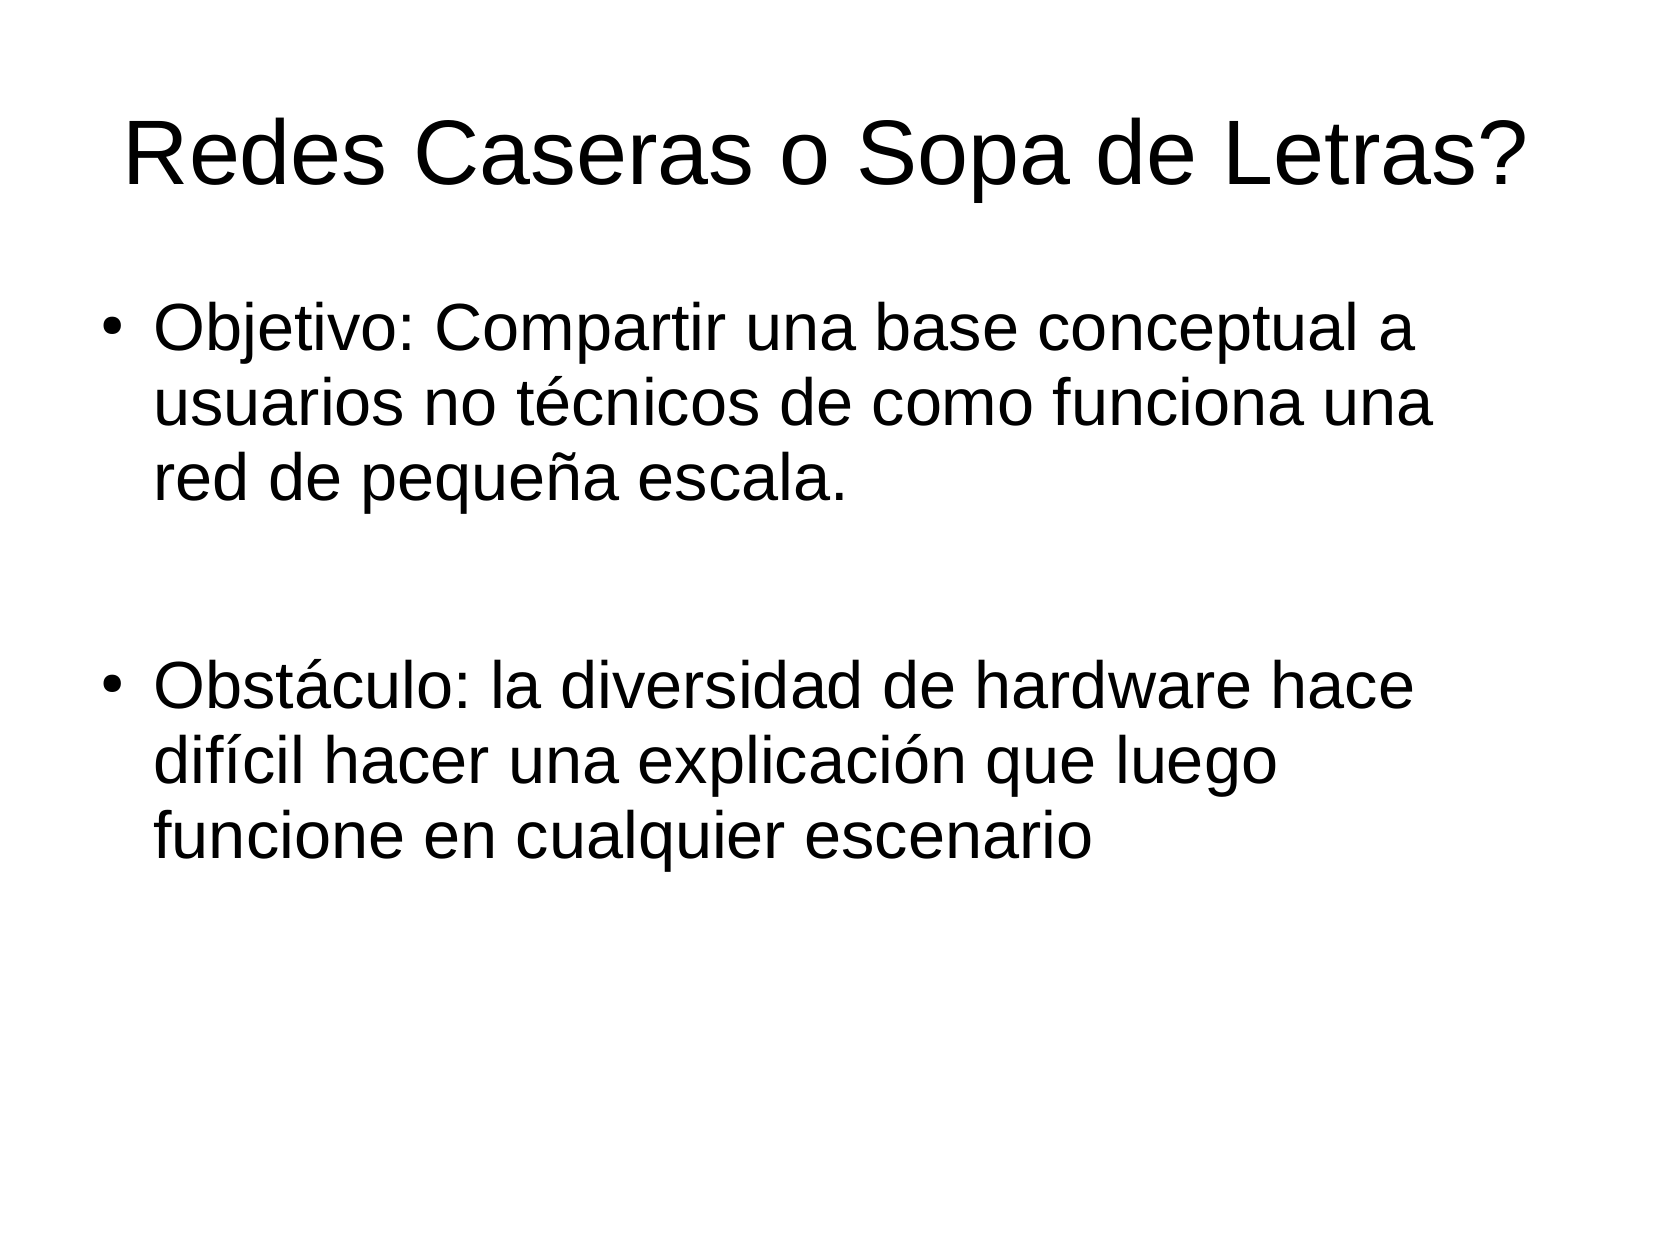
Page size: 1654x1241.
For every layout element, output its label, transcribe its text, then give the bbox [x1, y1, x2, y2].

title Redes Caseras o Sopa de Letras? [82, 49, 1571, 257]
list Objetivo: Compartir una base conceptual a usuarios no técnicos de como funciona una red de pequeña escala. Obstáculo: la diversidad de hardware hace difícil hacer una explicación que luego funcione en cualquier escenario [82, 290, 1538, 1010]
